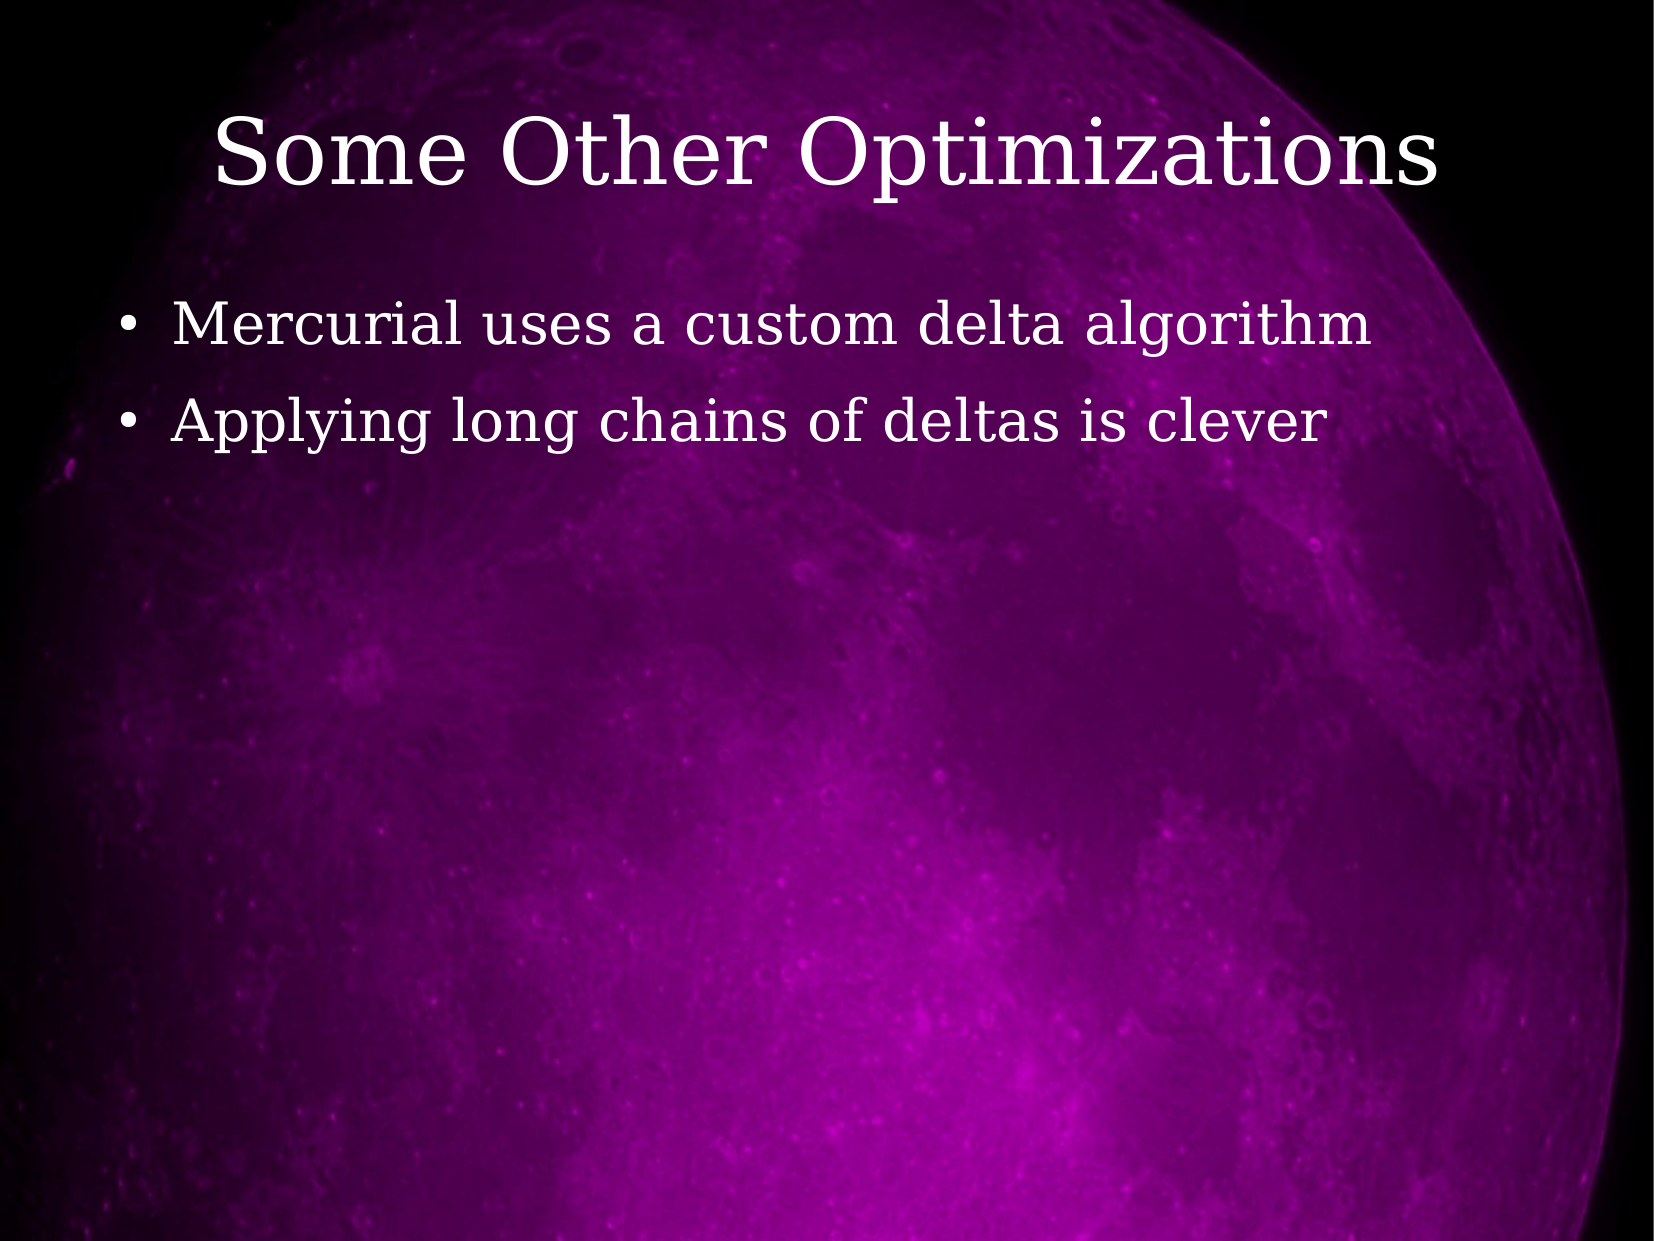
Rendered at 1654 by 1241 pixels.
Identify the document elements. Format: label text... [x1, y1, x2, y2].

picture [0, 0, 1654, 1241]
title Some Other Optimizations [82, 49, 1571, 257]
list Mercurial uses a custom delta algorithm Applying long chains of deltas is clever [82, 290, 1571, 1109]
